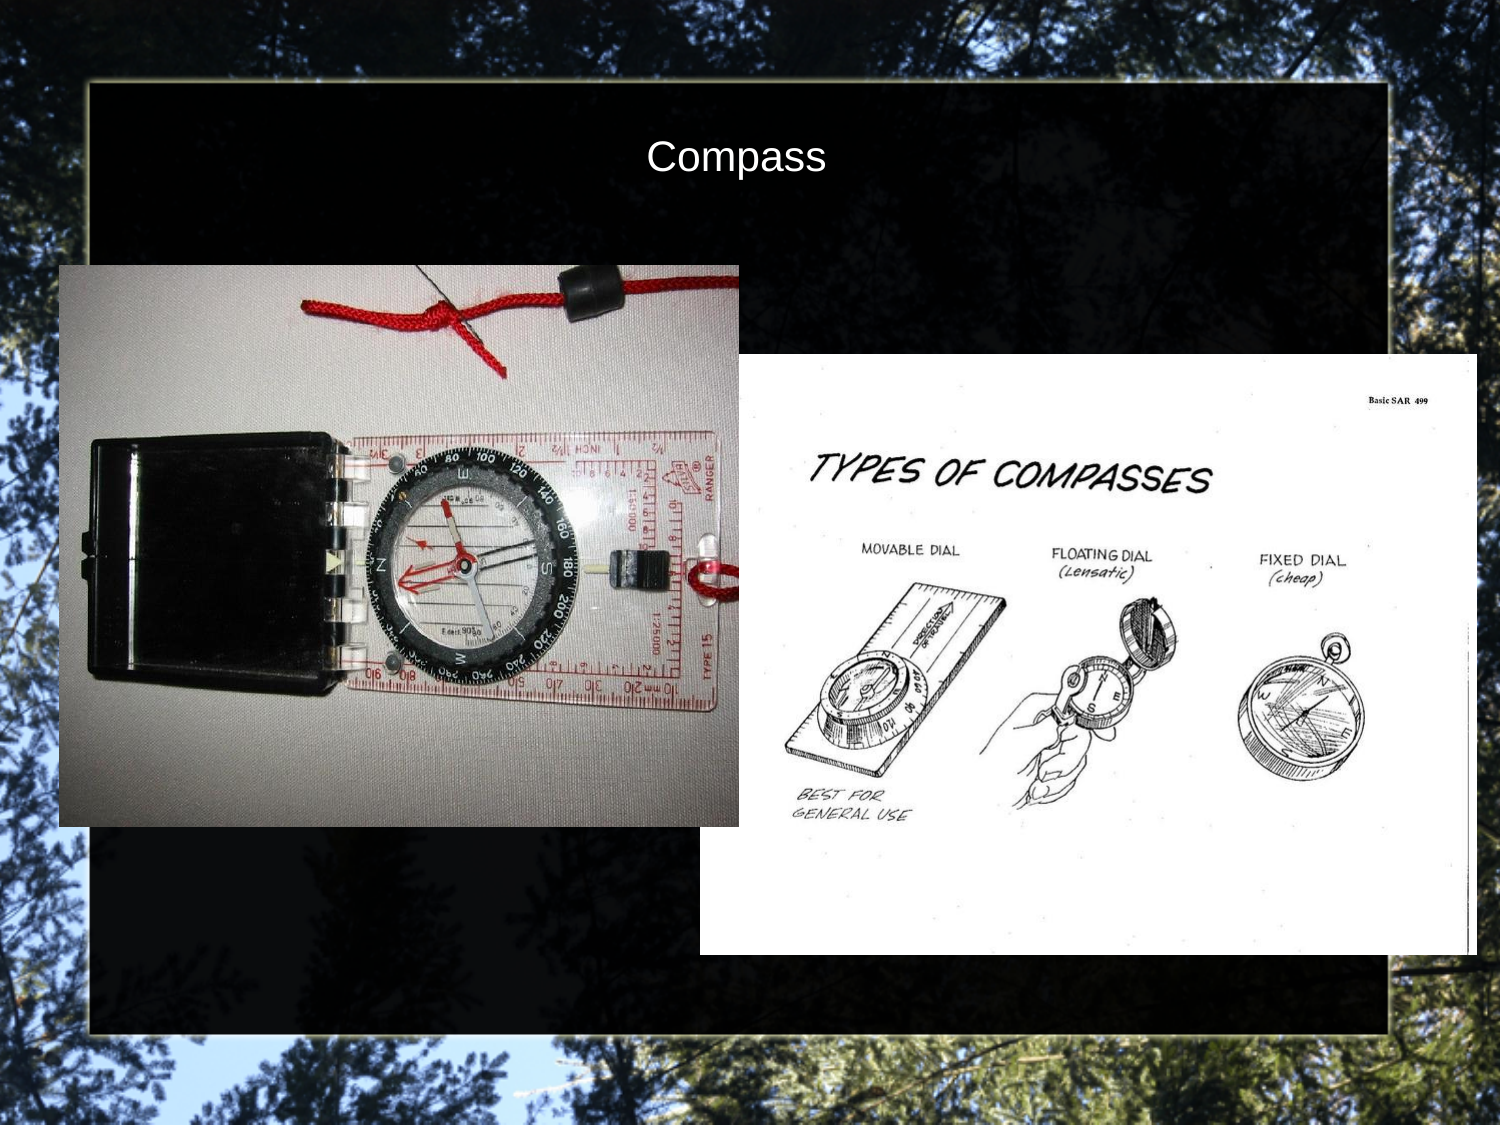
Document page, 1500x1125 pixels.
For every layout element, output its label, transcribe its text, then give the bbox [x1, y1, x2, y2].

title Compass [80, 80, 1393, 233]
picture [0, 0, 1500, 1125]
